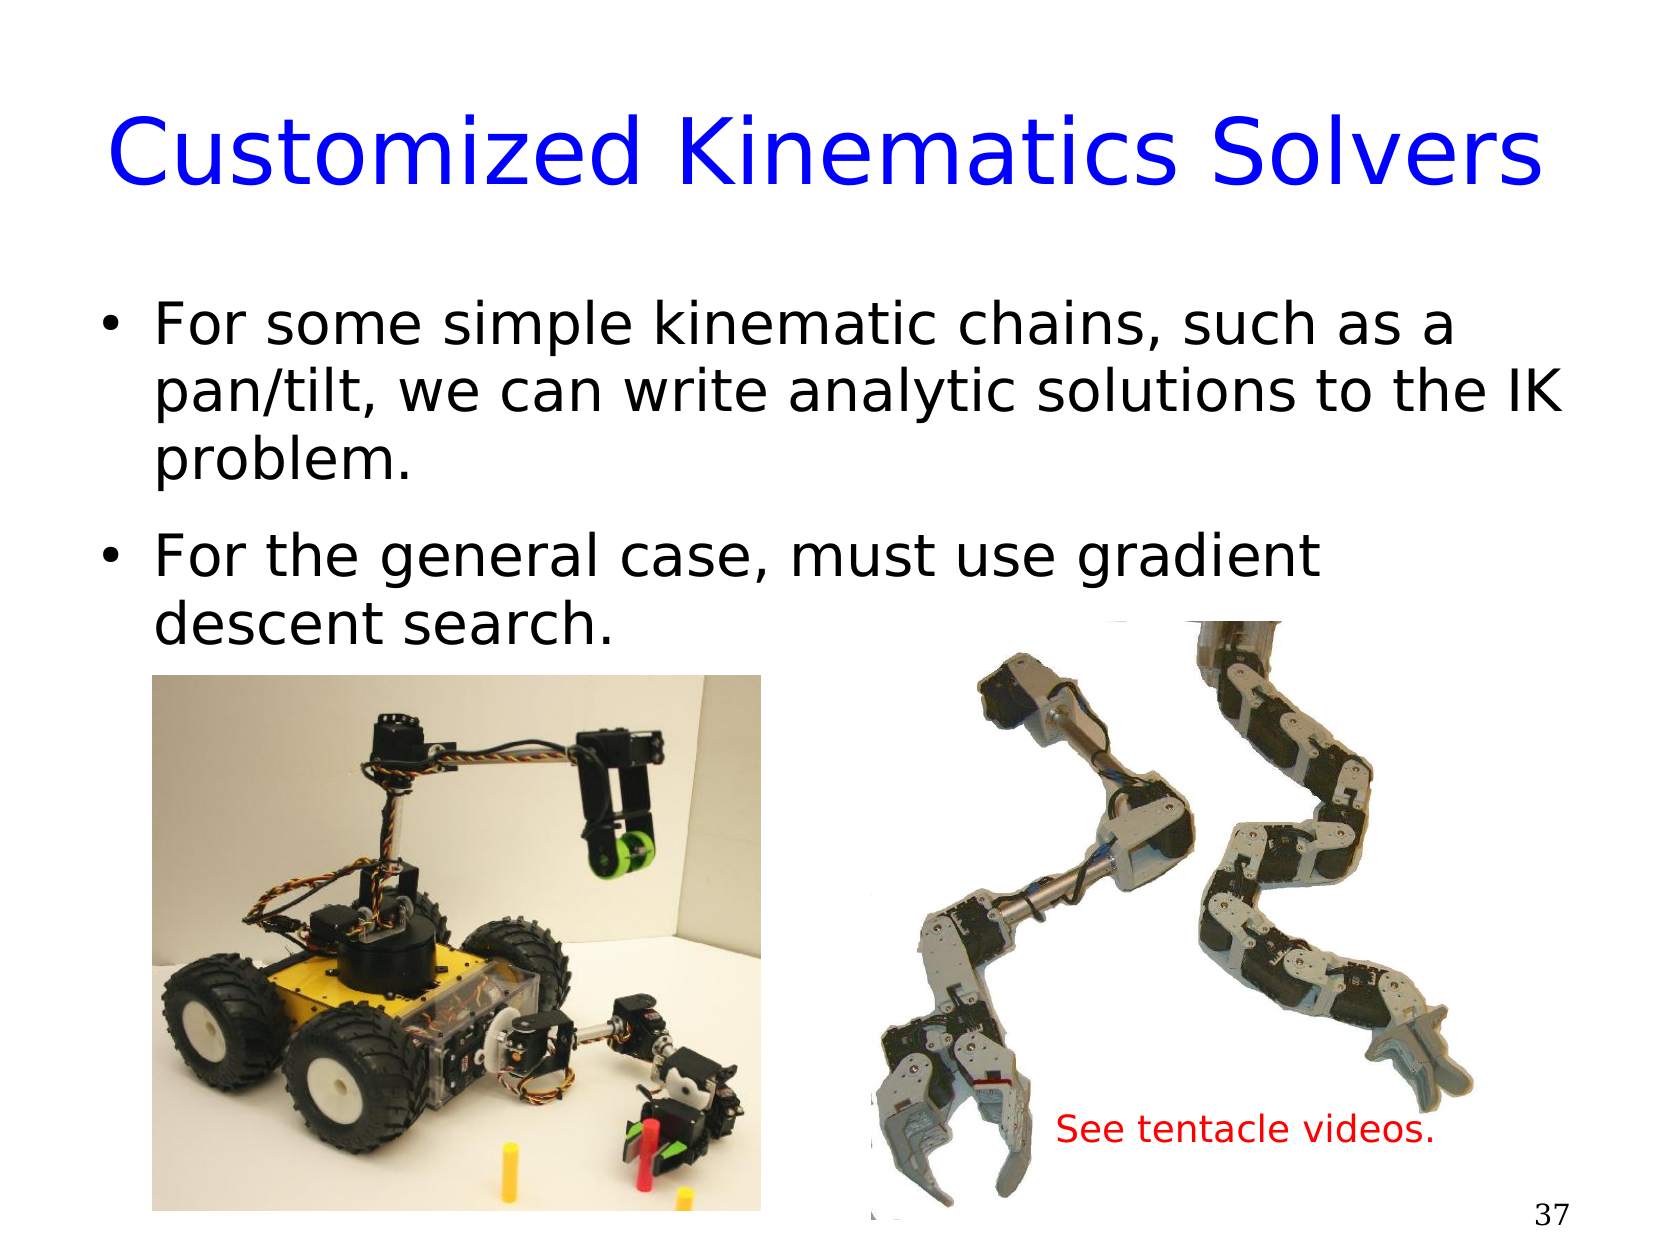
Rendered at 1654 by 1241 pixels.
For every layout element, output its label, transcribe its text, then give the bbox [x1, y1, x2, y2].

list For some simple kinematic chains, such as a pan/tilt, we can write analytic solutions to the IK problem. For the general case, must use gradient descent search. [82, 290, 1571, 1094]
title Customized Kinematics Solvers [82, 56, 1571, 250]
picture [152, 675, 761, 1211]
picture [871, 621, 1478, 1220]
text_box See tentacle videos. [1040, 1100, 1468, 1159]
